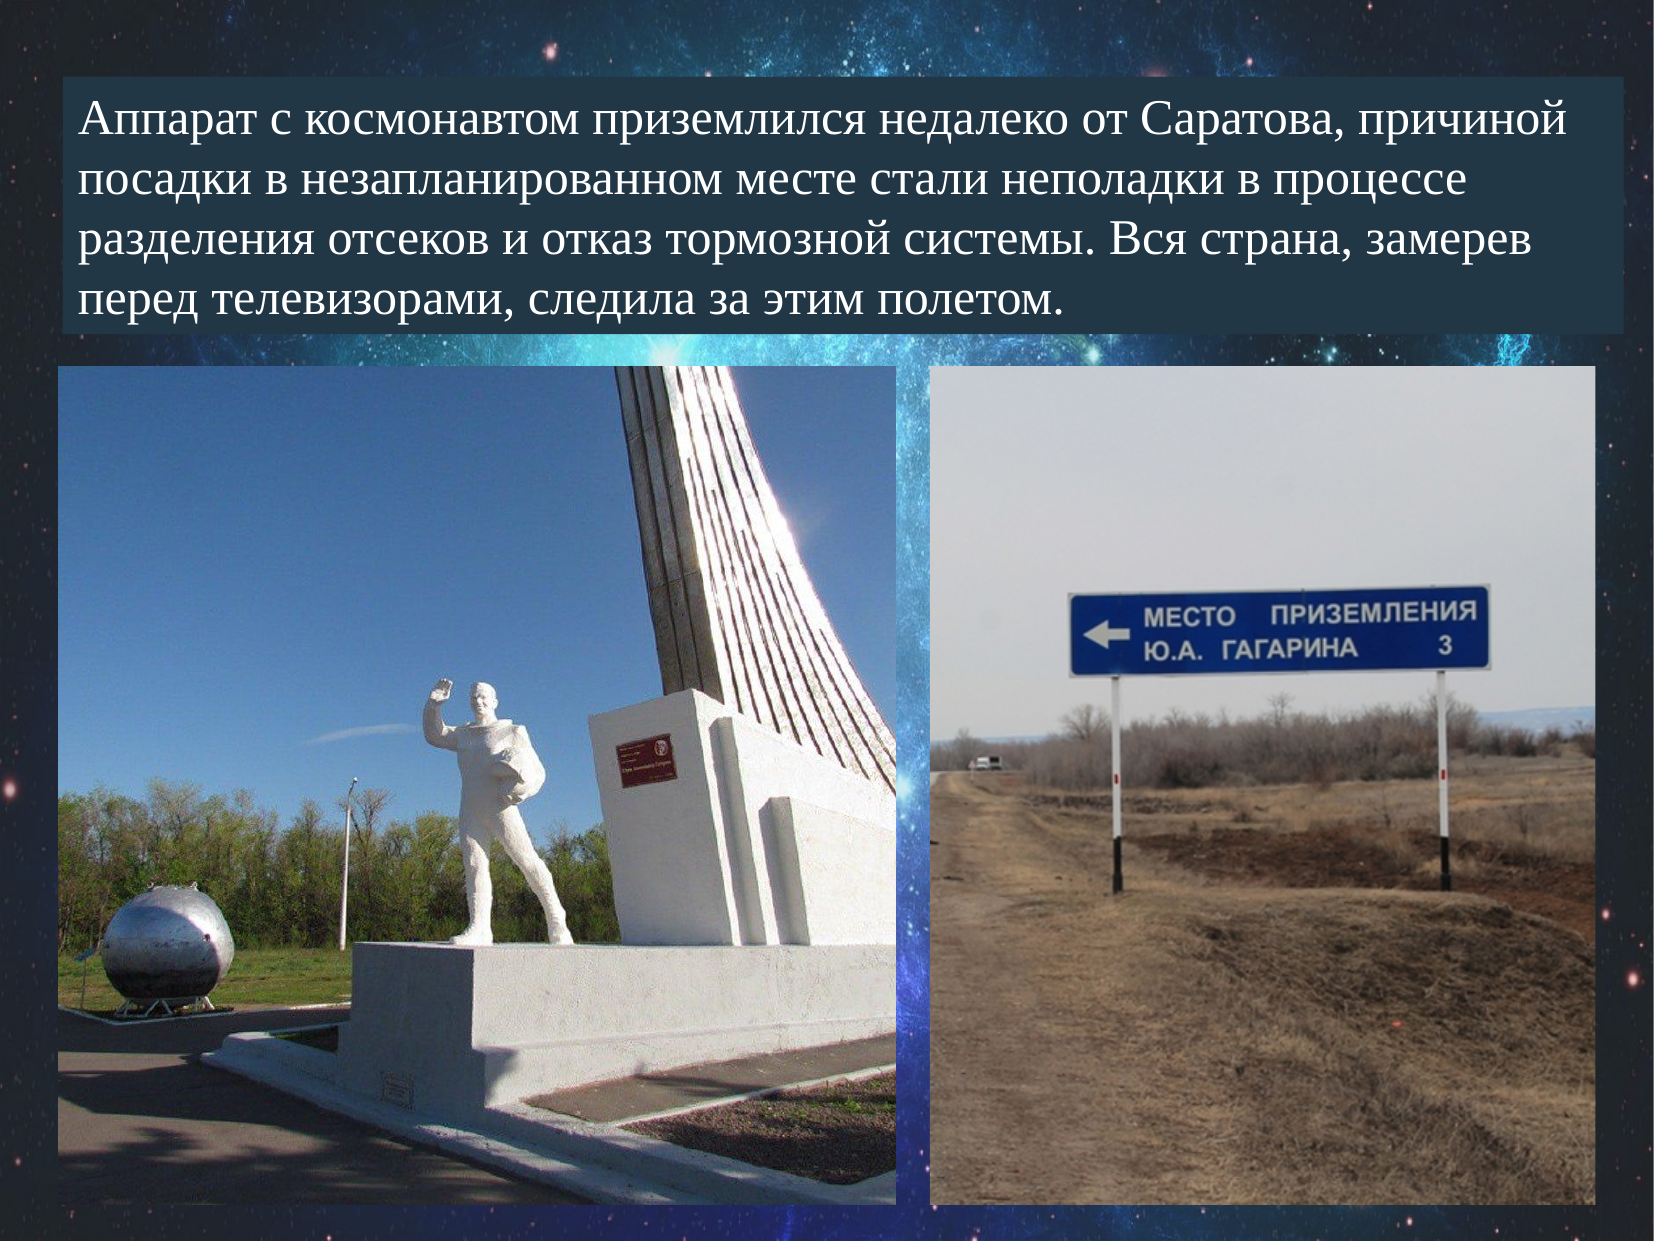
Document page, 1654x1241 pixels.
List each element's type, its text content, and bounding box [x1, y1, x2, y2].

picture [58, 366, 896, 1205]
text_box Аппарат с космонавтом приземлился недалеко от Саратова, причиной посадки в незапланированном месте стали неполадки в процессе разделения отсеков и отказ тормозной системы. Вся страна, замерев перед телевизорами, следила за этим полетом. [62, 76, 1624, 335]
picture [930, 366, 1596, 1205]
